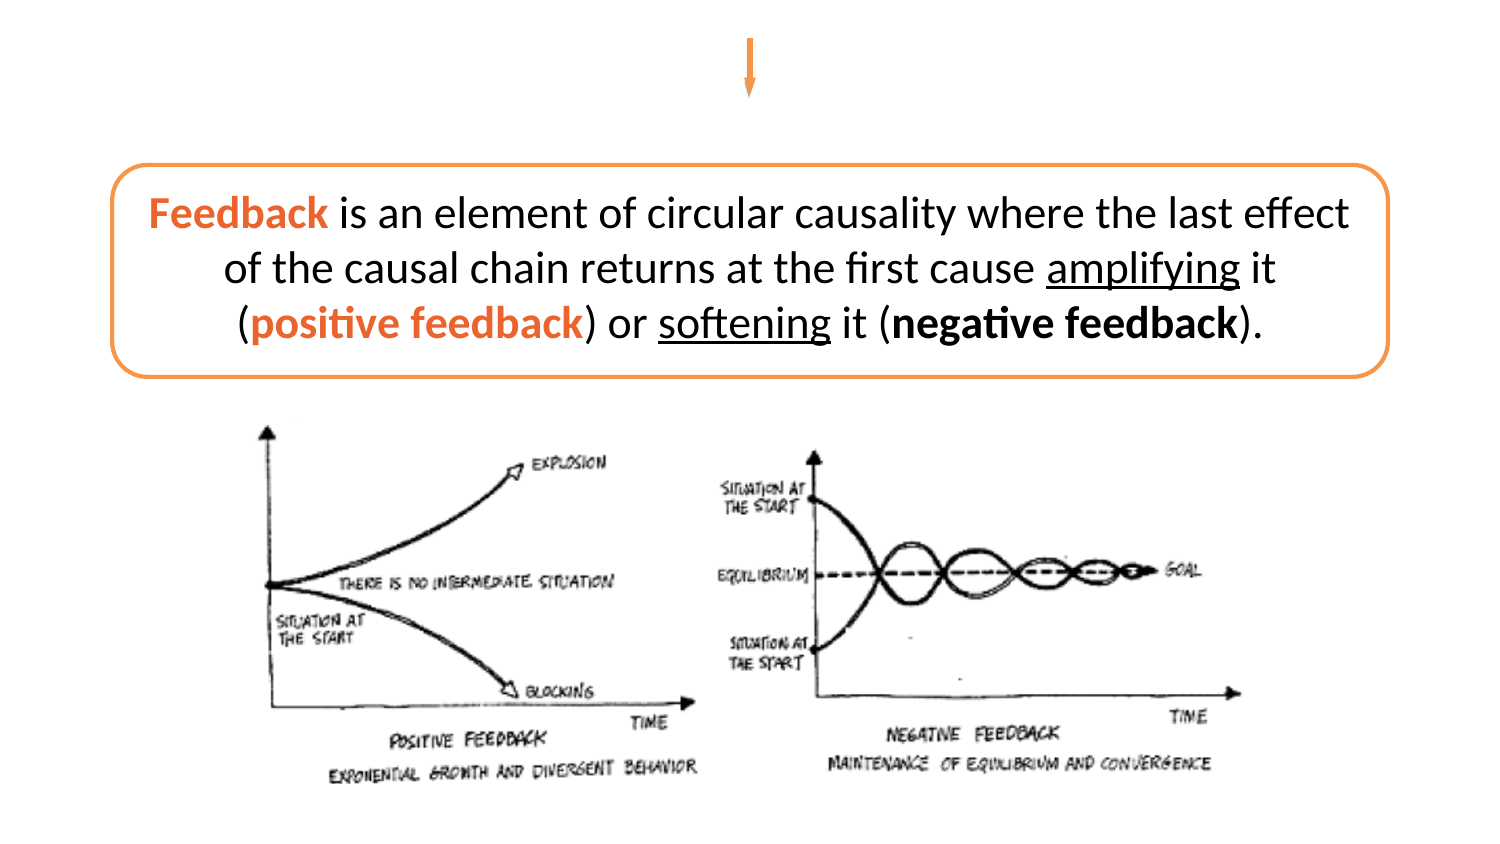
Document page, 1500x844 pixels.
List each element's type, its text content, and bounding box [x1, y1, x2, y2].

text_box Feedback is an element of circular causality where the last effect of the causal chain returns at the first cause amplifying it (positive feedback) or softening it (negative feedback). [112, 164, 1388, 377]
picture [250, 421, 1250, 784]
